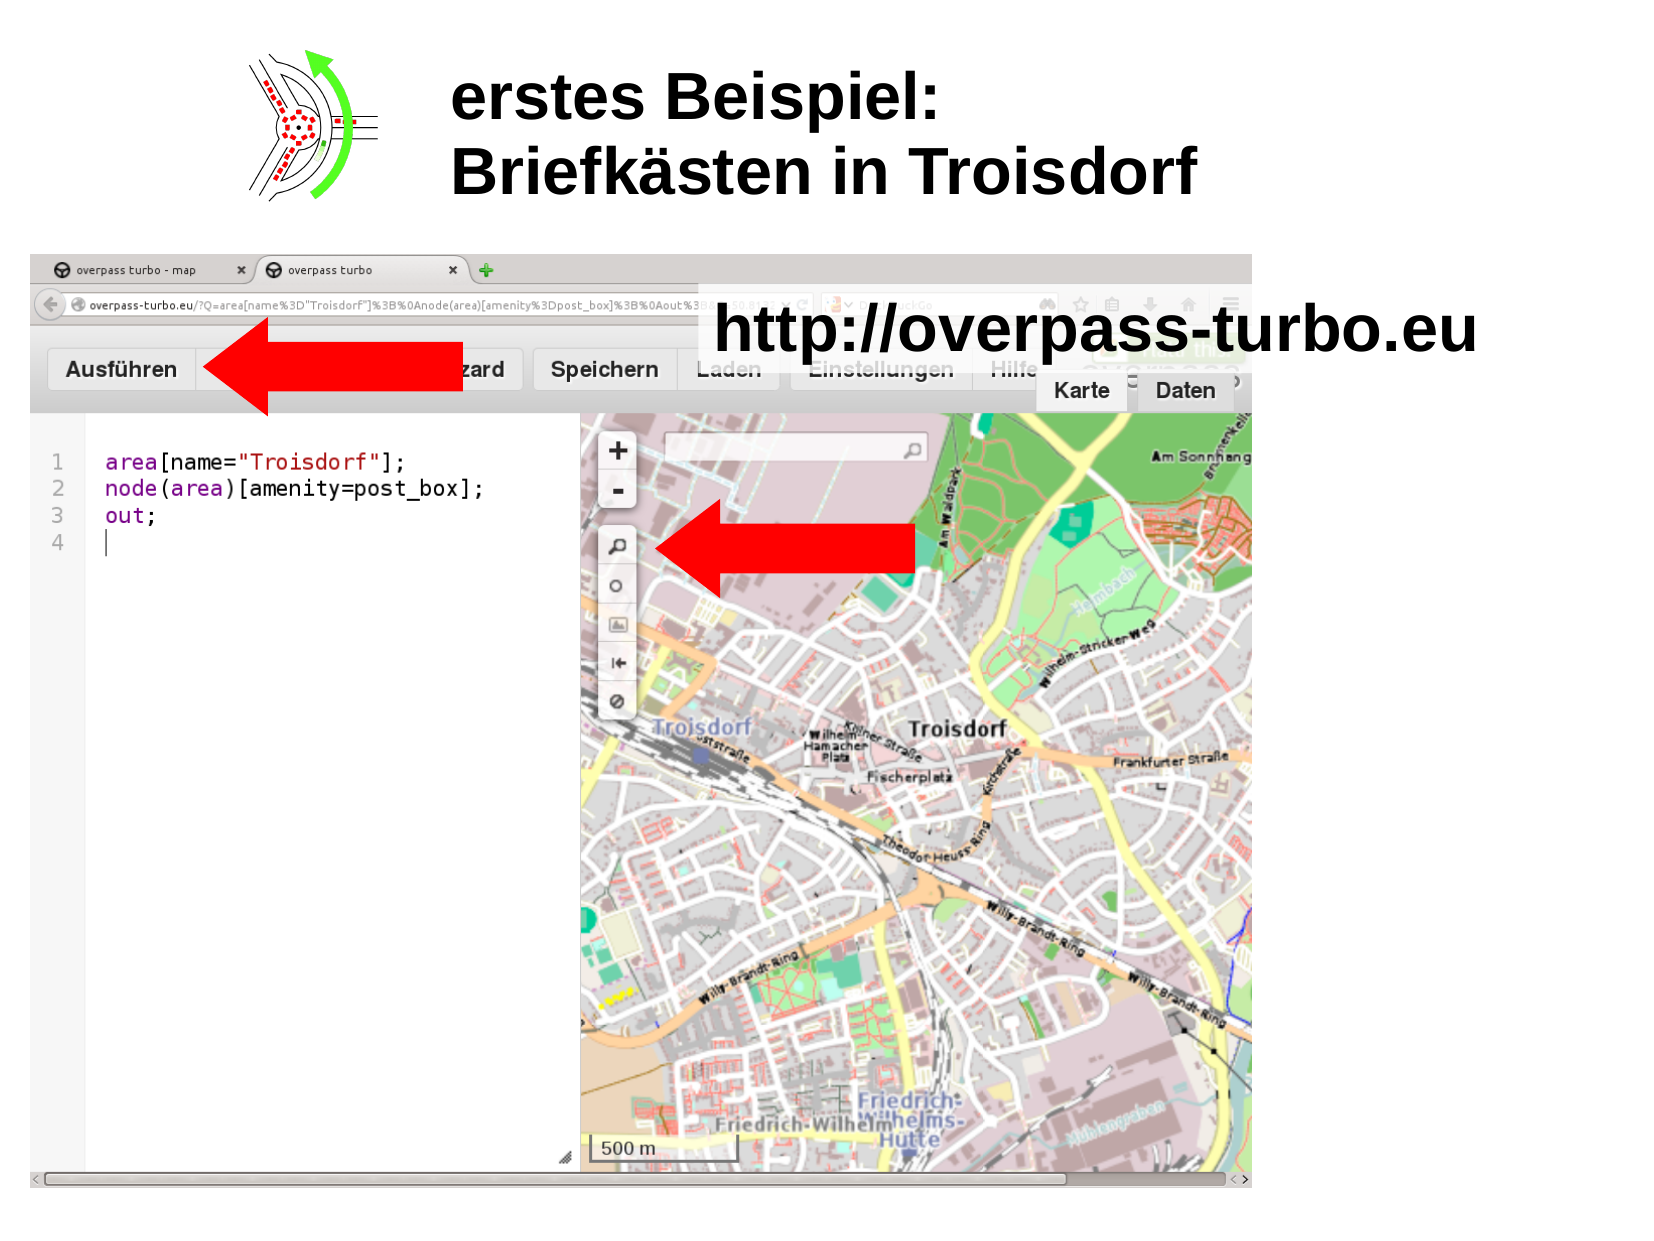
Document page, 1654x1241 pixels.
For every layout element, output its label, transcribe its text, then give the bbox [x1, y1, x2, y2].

text_box [655, 498, 916, 599]
picture [232, 49, 390, 206]
text_box [202, 317, 463, 417]
text_box http://overpass-turbo.eu [698, 283, 1497, 374]
text_box erstes Beispiel: Briefkästen in Troisdorf [435, 52, 1215, 217]
picture [30, 254, 1252, 1188]
